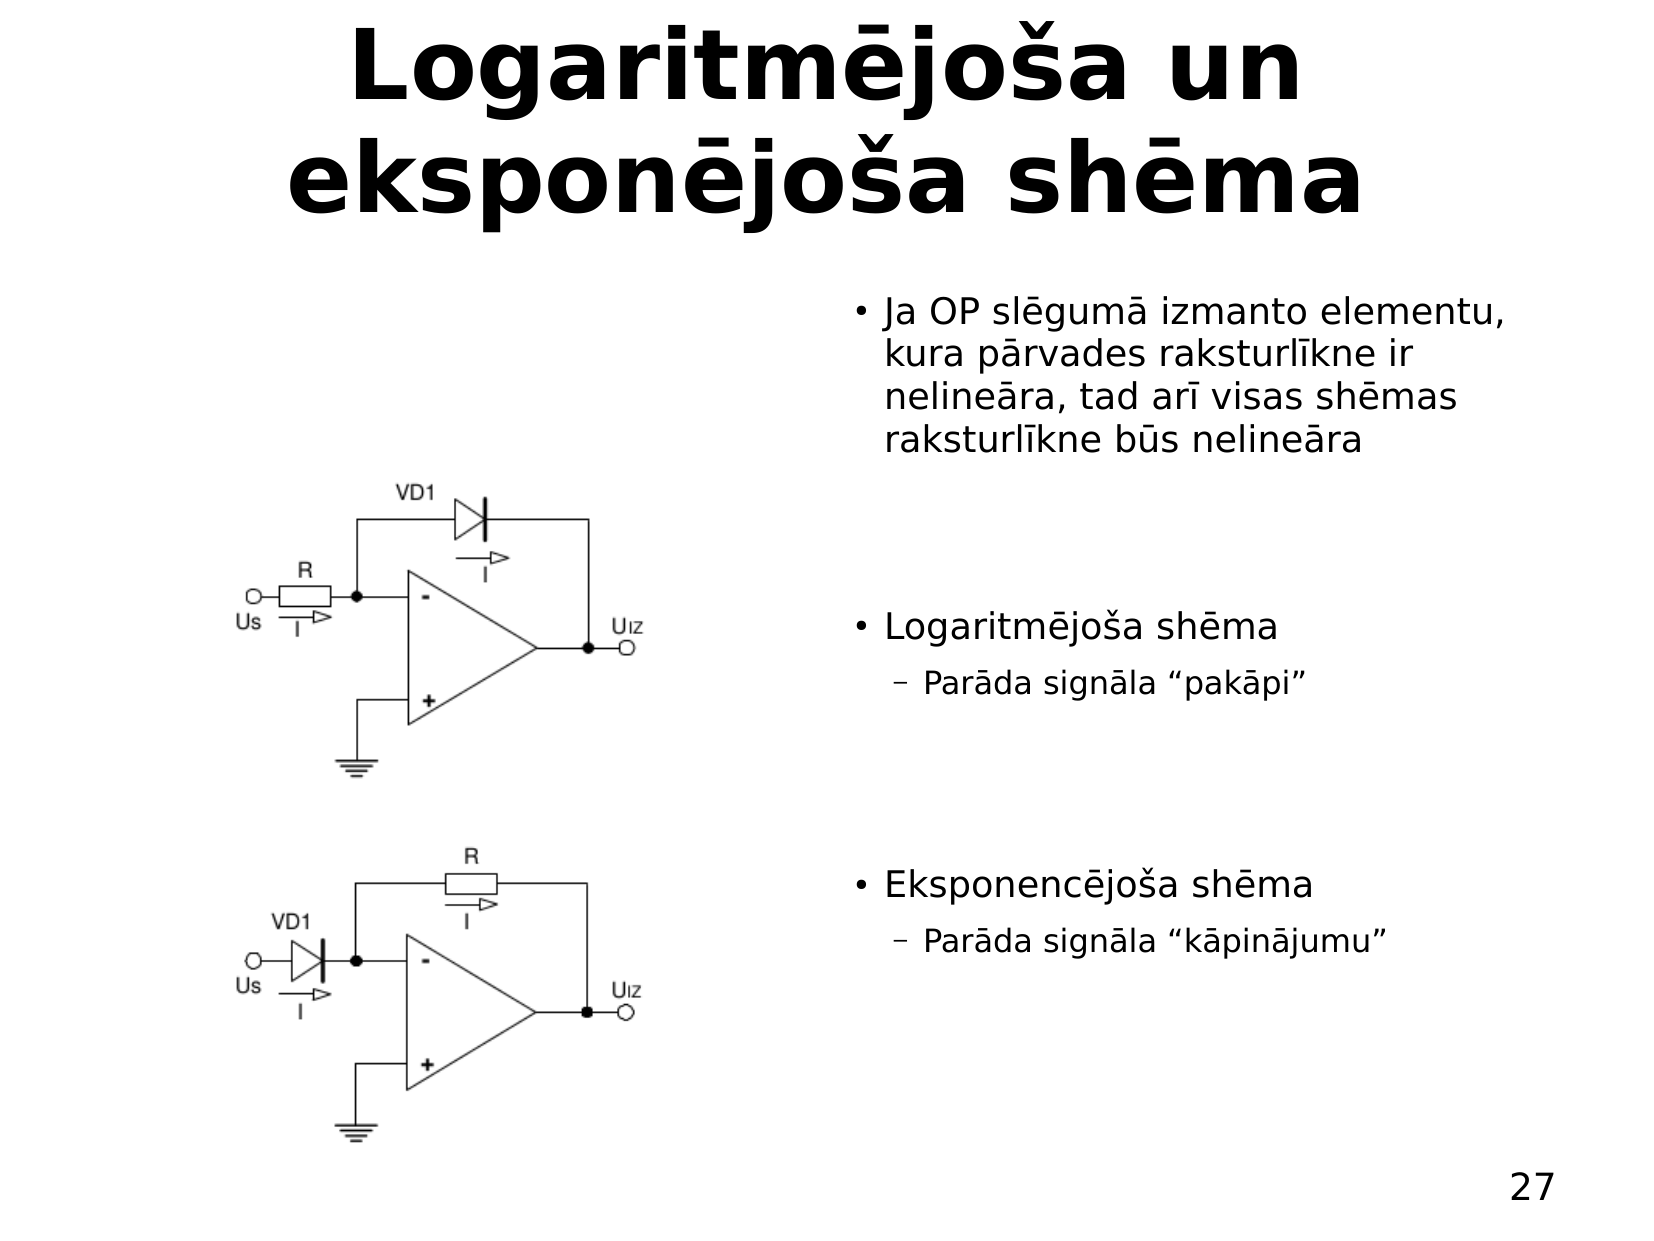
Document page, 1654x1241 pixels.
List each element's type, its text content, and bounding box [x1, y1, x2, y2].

picture [209, 452, 655, 1172]
title Logaritmējoša un eksponējoša shēma [82, 0, 1571, 255]
list Ja OP slēgumā izmanto elementu, kura pārvades raksturlīkne ir nelineāra, tad arī visas shēmas raksturlīkne būs nelineāra Logaritmējoša shēma Parāda signāla “pakāpi” Eksponencējoša shēma Parāda signāla “kāpinājumu” [845, 290, 1572, 965]
